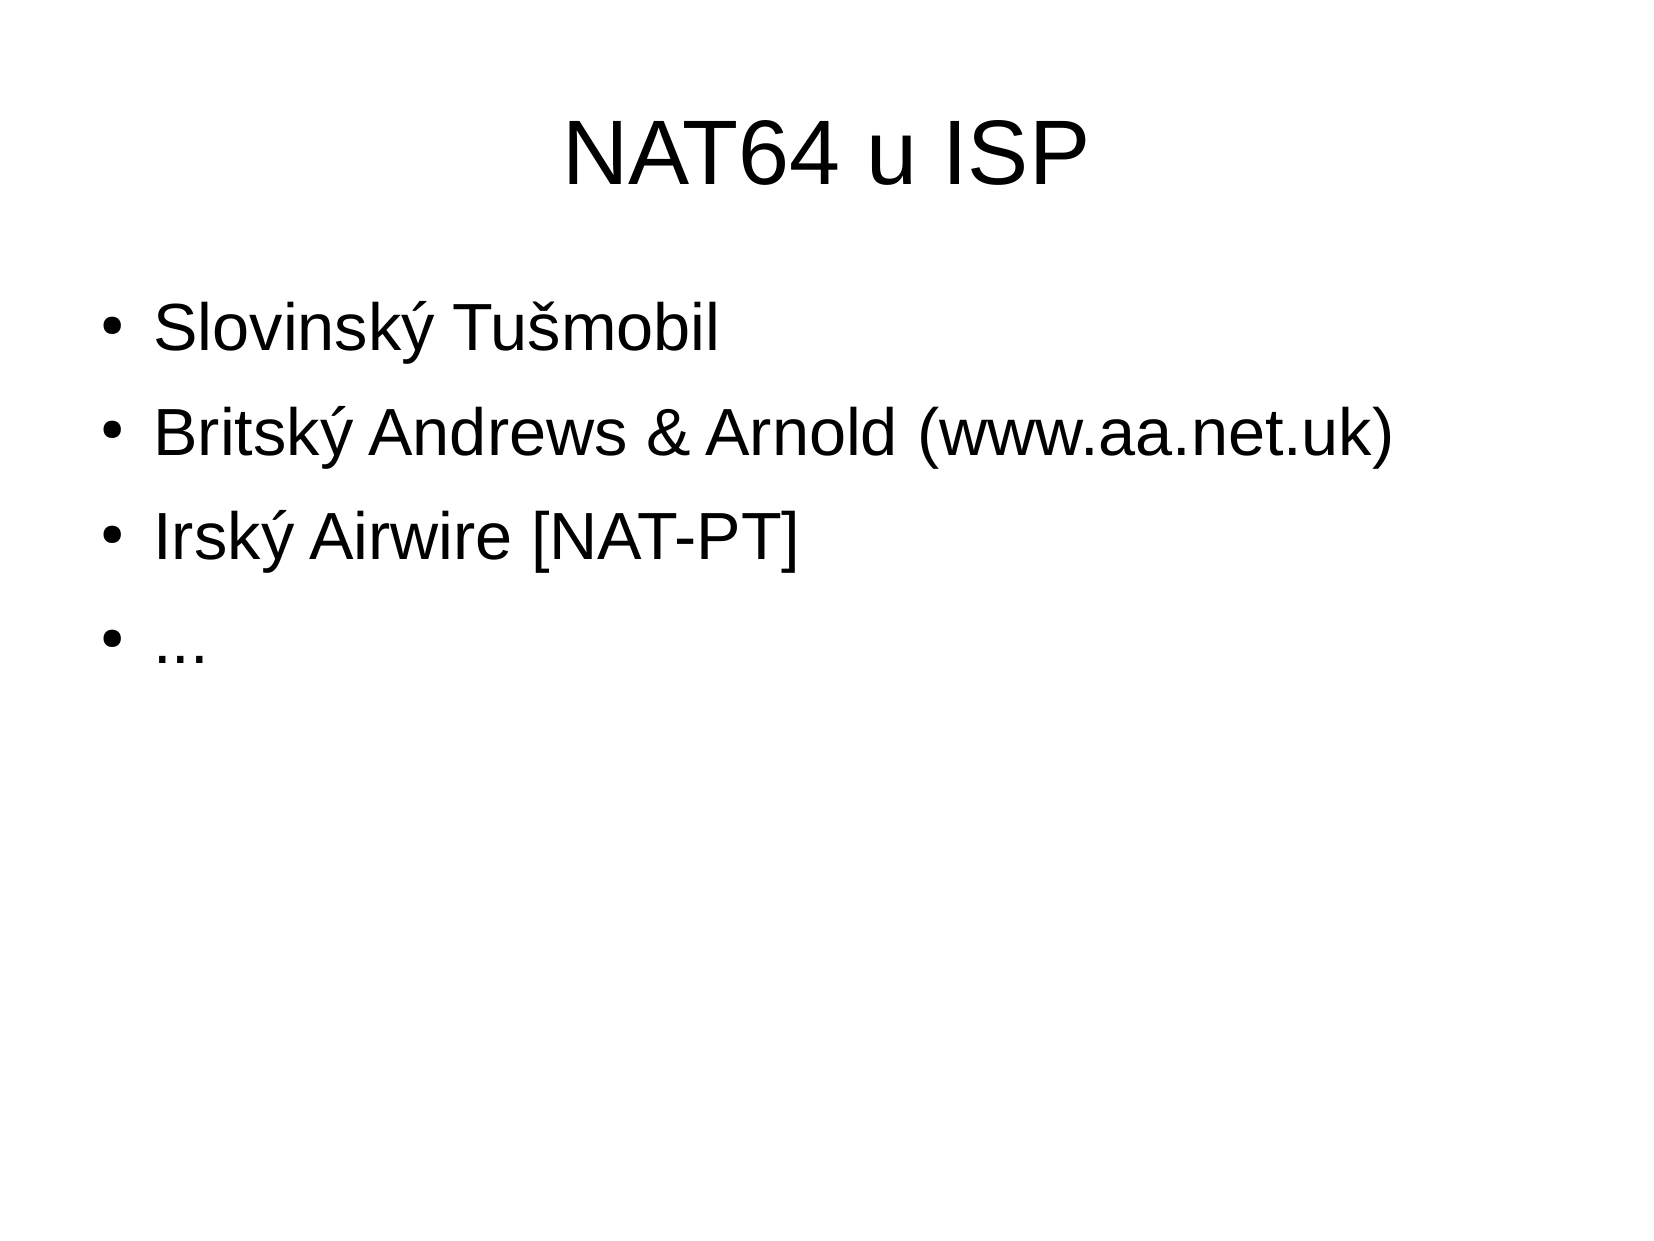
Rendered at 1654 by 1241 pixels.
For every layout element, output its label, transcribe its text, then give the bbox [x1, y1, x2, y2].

title NAT64 u ISP [82, 49, 1571, 257]
list Slovinský Tušmobil Britský Andrews & Arnold (www.aa.net.uk) Irský Airwire [NAT-PT] ... [82, 290, 1571, 1109]
